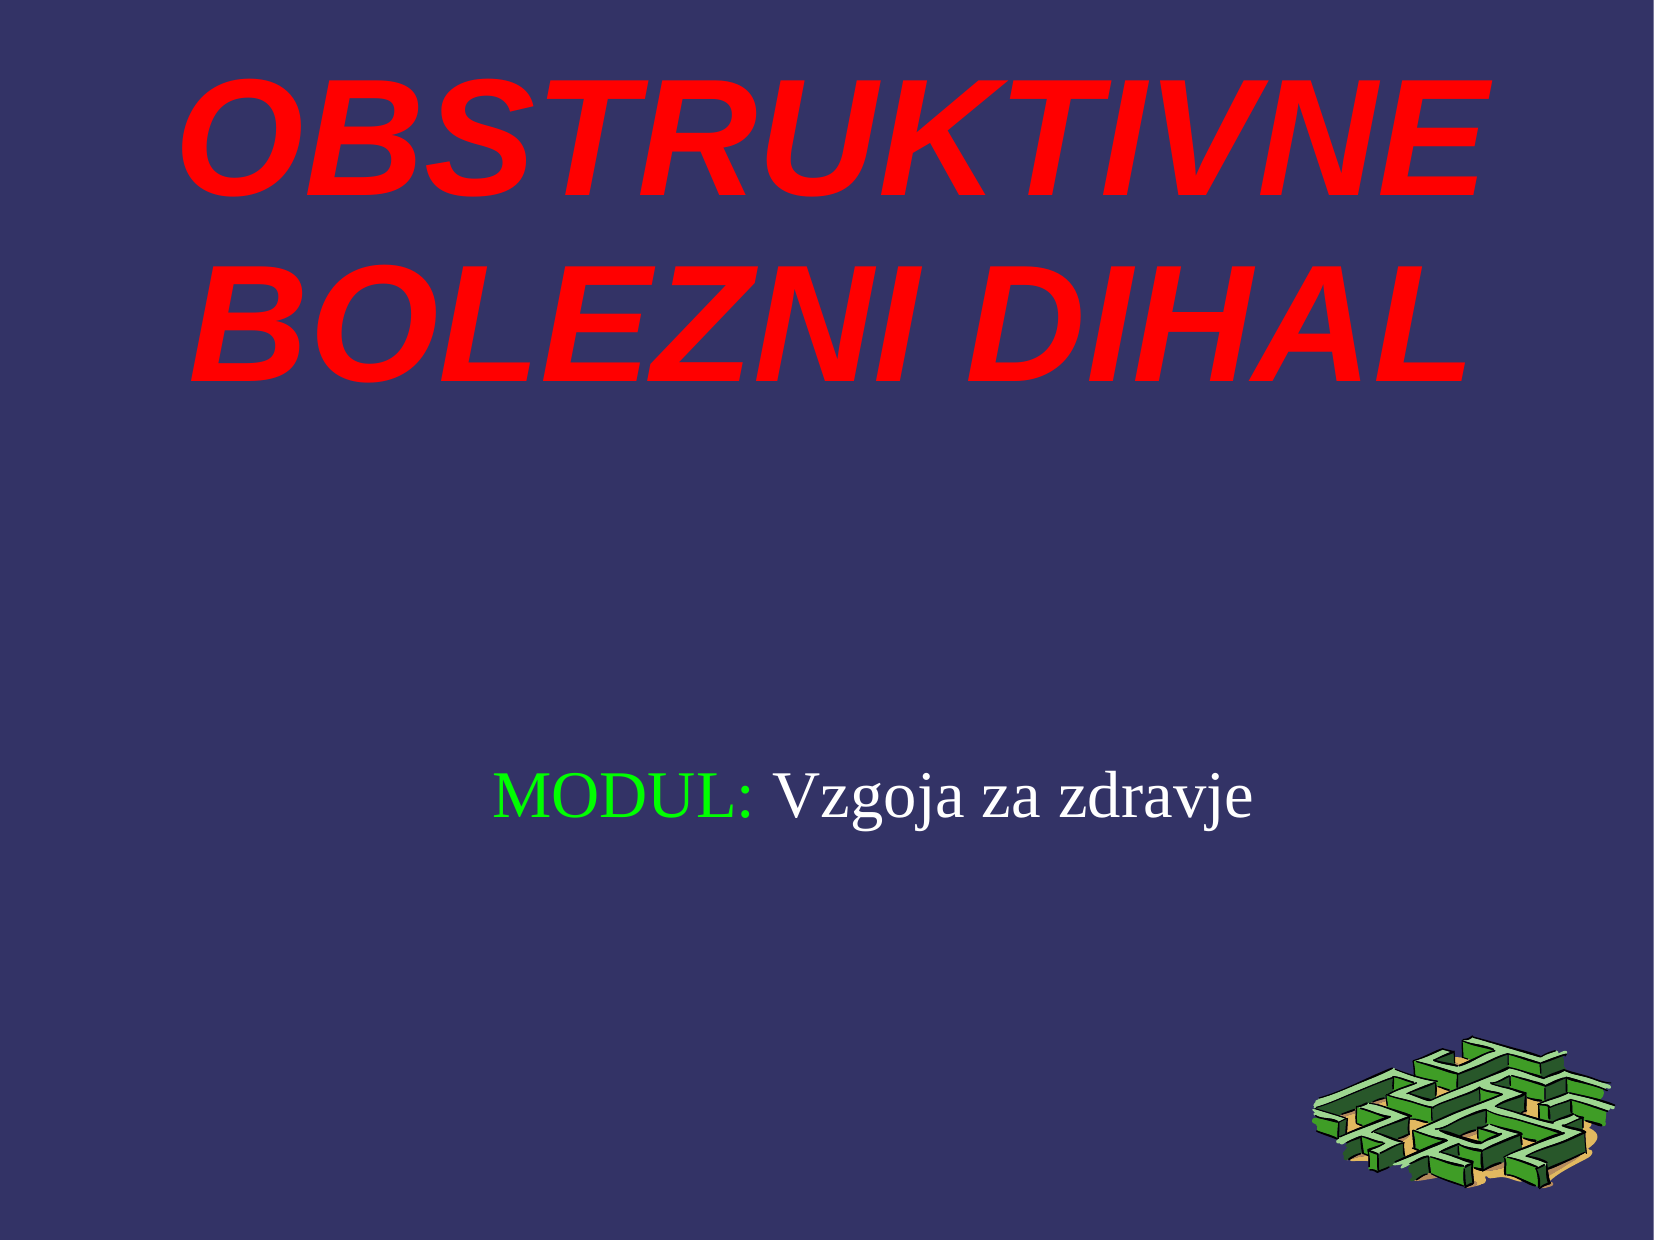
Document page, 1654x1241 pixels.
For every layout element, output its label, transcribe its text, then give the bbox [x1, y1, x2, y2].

title OBSTRUKTIVNE BOLEZNI DIHAL [88, 40, 1577, 414]
subtitle MODUL: Vzgoja za zdravje [178, 364, 1570, 1147]
